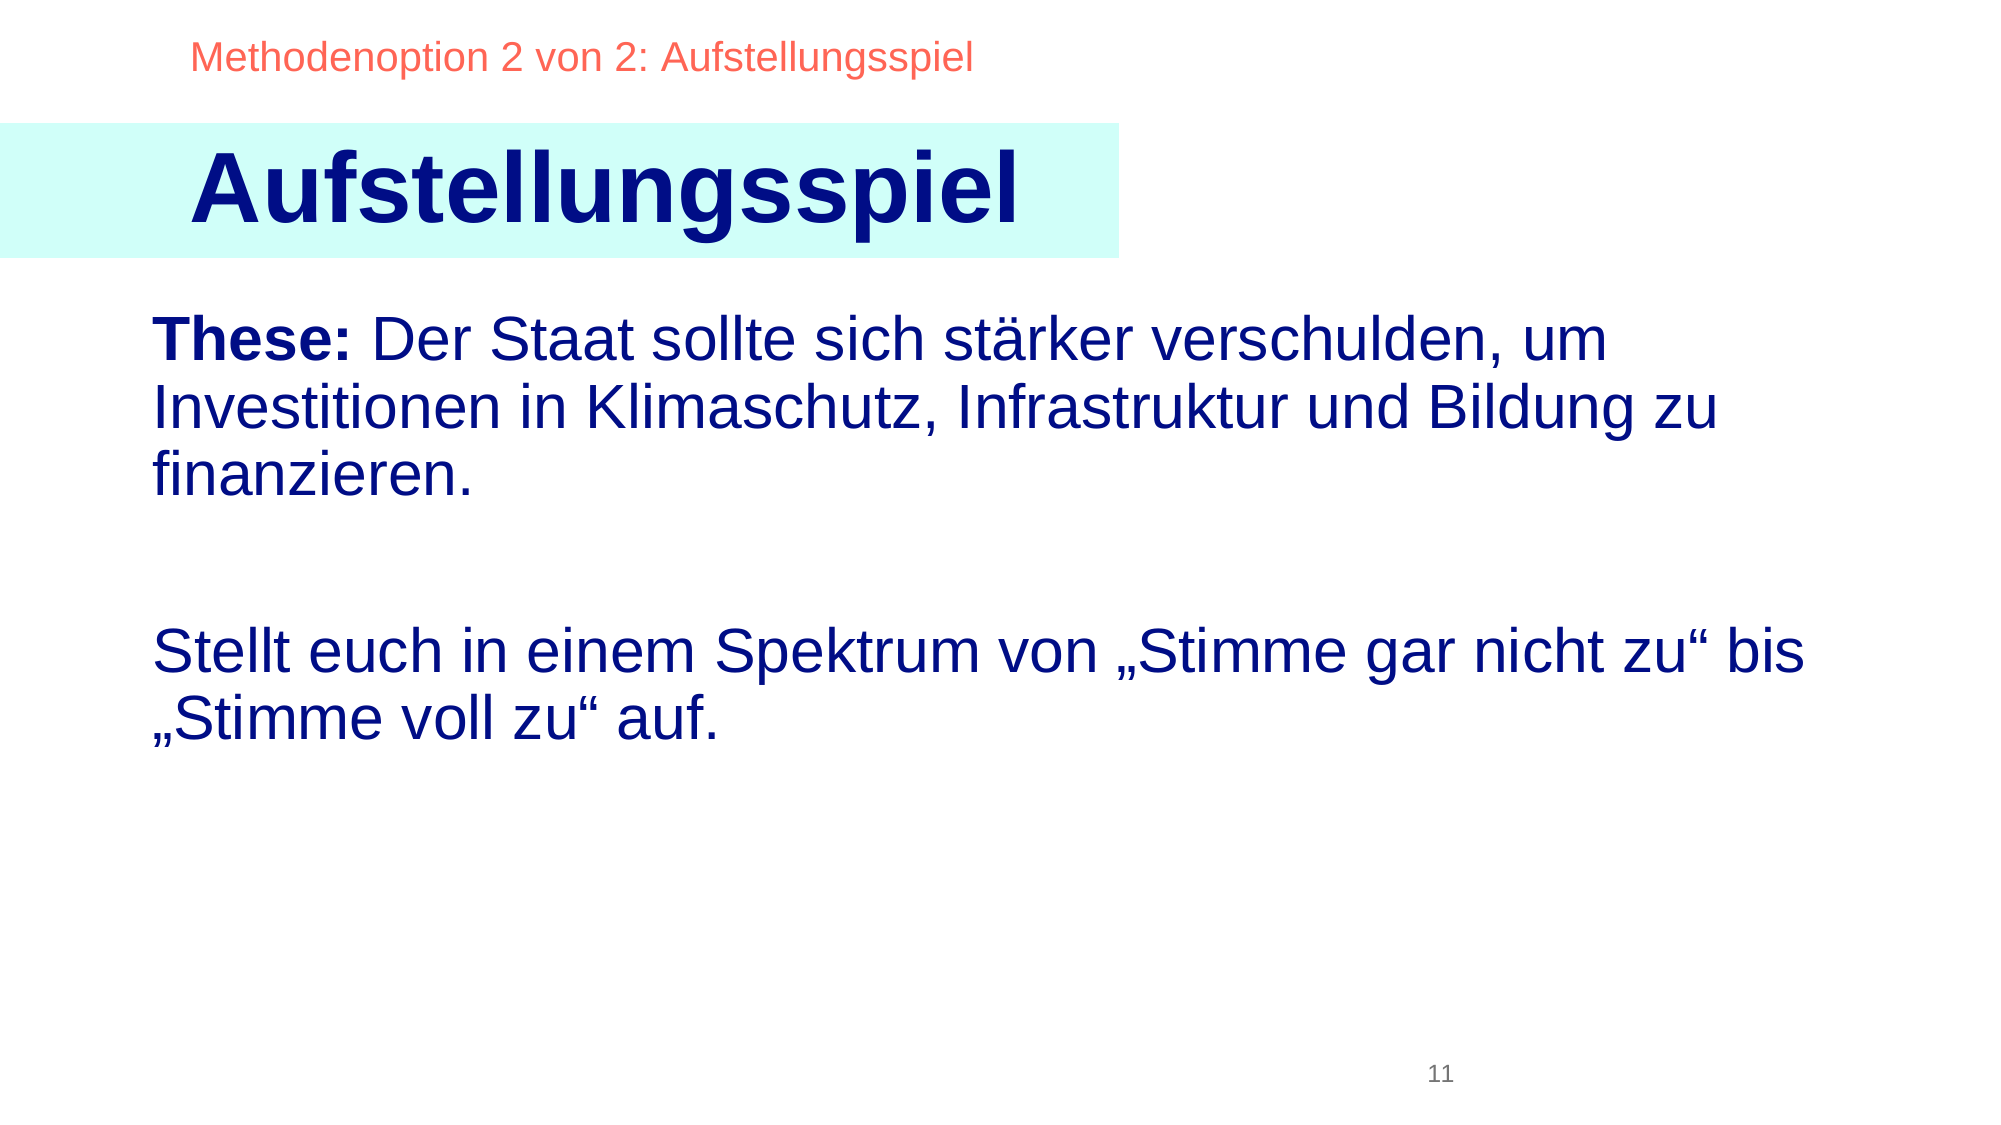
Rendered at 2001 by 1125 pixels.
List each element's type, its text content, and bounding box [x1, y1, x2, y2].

list These: Der Staat sollte sich stärker verschulden, um Investitionen in Klimaschutz, Infrastruktur und Bildung zu finanzieren. Stellt euch in einem Spektrum von „Stimme gar nicht zu“ bis „Stimme voll zu“ auf. [137, 299, 1863, 1014]
list Aufstellungsspiel [137, 129, 1093, 258]
list Methodenoption 2 von 2: Aufstellungsspiel [137, 27, 1119, 107]
